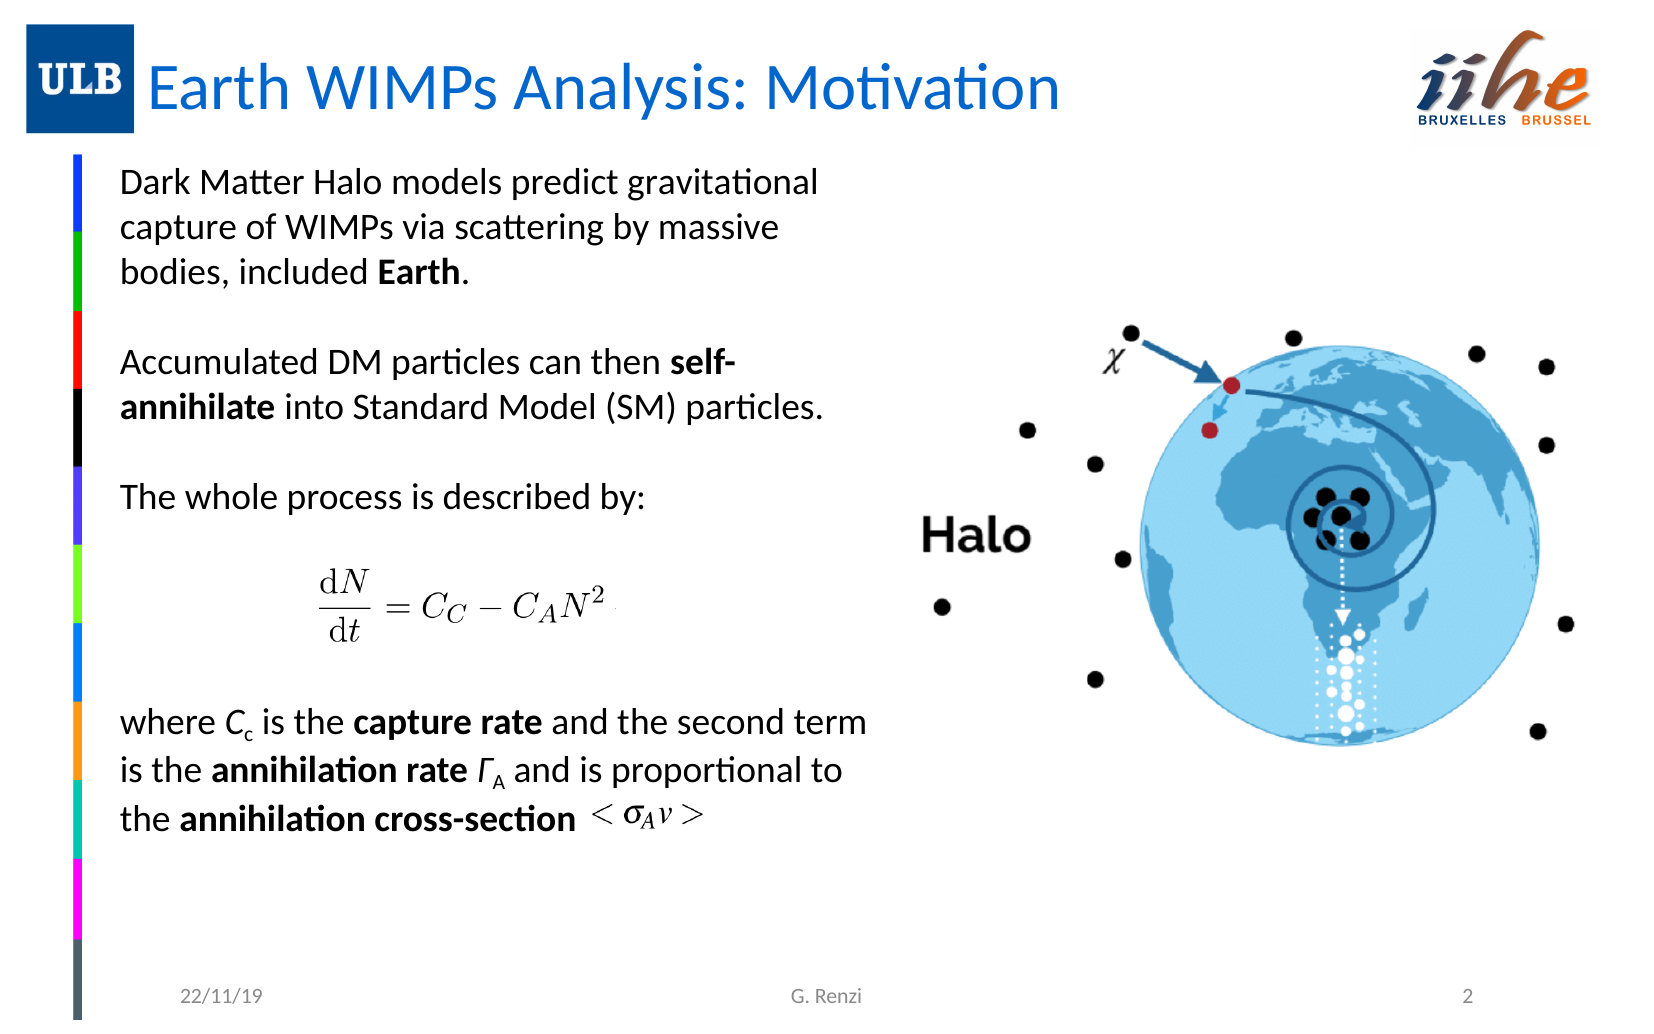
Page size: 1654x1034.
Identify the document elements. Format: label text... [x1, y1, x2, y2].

picture [74, 155, 82, 1019]
picture [901, 307, 1621, 767]
picture [585, 794, 706, 835]
title Earth WIMPs Analysis: Motivation [132, 13, 1323, 152]
picture [1410, 29, 1600, 150]
picture [300, 554, 616, 659]
picture [7, 24, 132, 143]
text_box Dark Matter Halo models predict gravitational capture of WIMPs via scattering by massive bodies, included Earth. Accumulated DM particles can then self-annihilate into Standard Model (SM) particles. The whole process is described by: where Cc is the capture rate and the second term is the annihilation rate ΓA and is proportional to the annihilation cross-section [105, 149, 901, 847]
